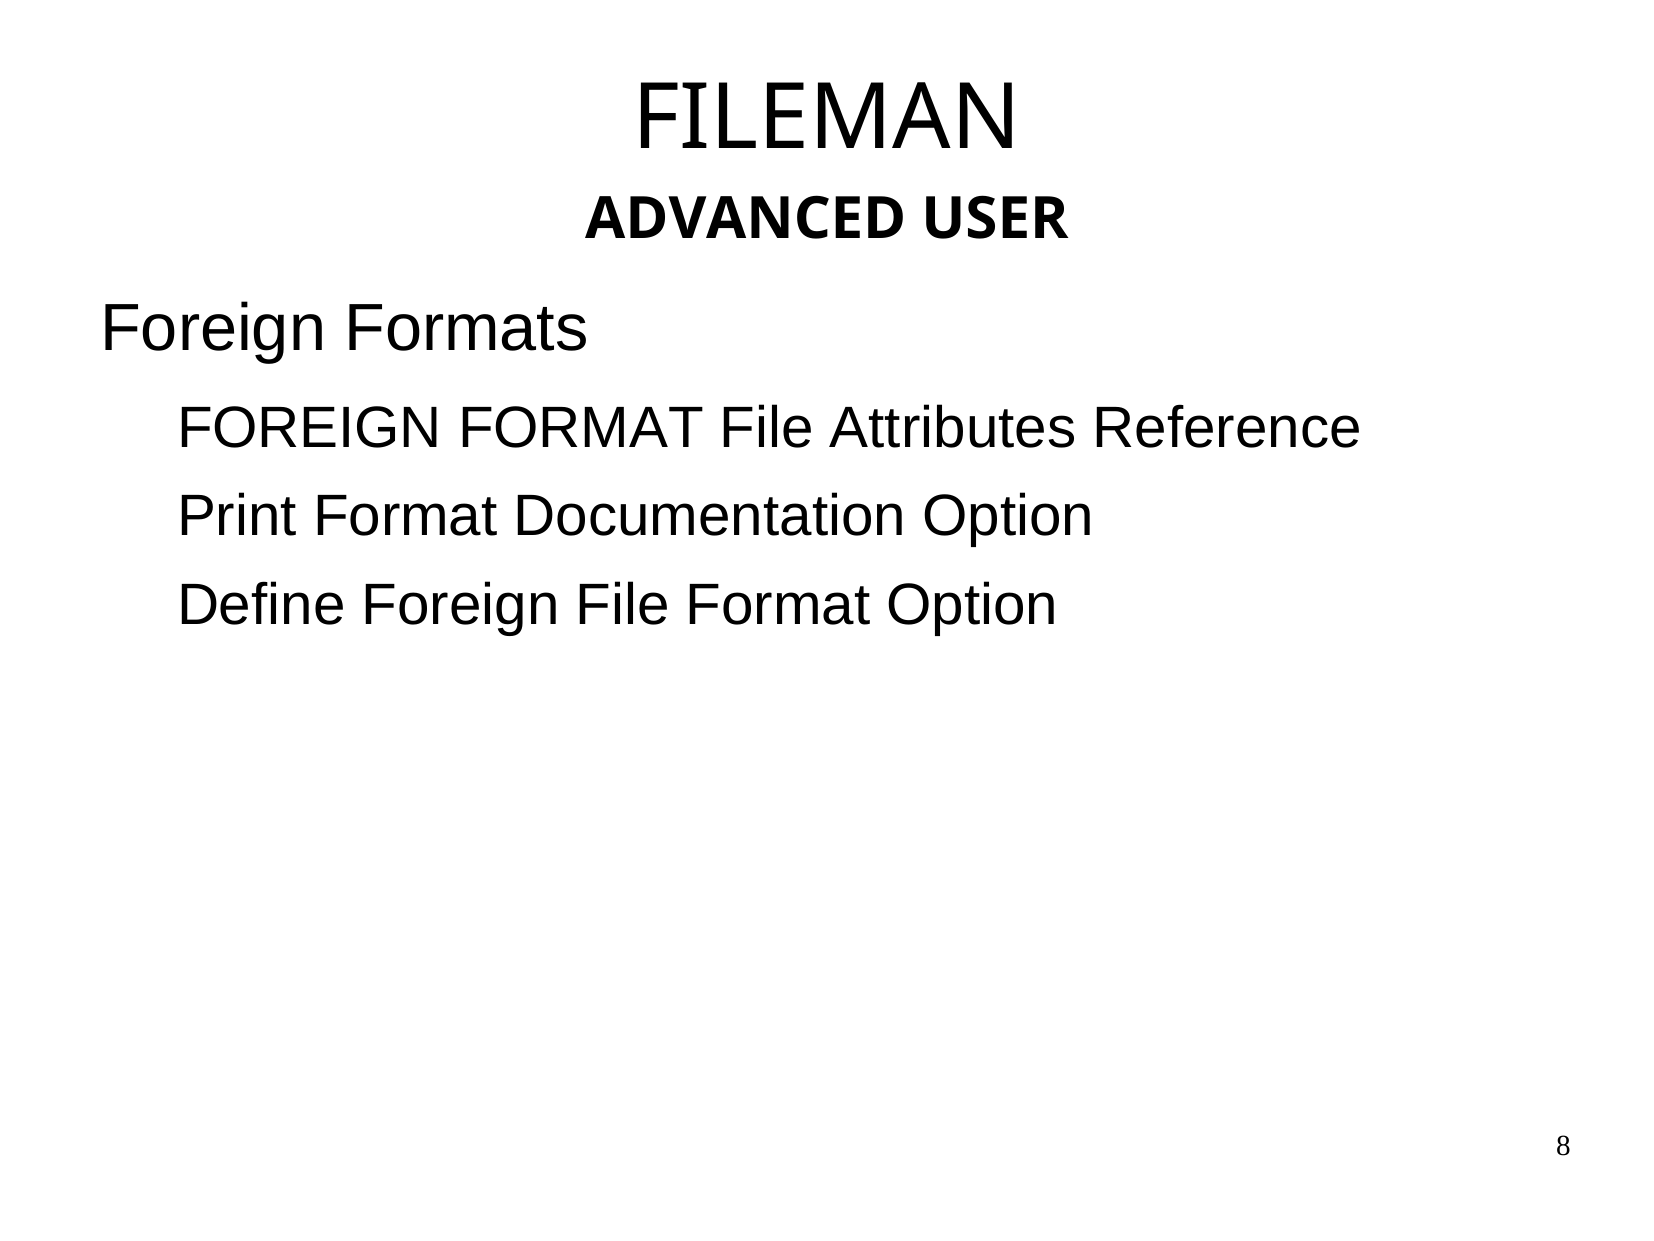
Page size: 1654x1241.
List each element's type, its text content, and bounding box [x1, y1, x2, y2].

title FILEMAN ADVANCED USER [82, 47, 1571, 259]
list Foreign Formats FOREIGN FORMAT File Attributes Reference Print Format Documentation Option Define Foreign File Format Option [82, 290, 1571, 1094]
